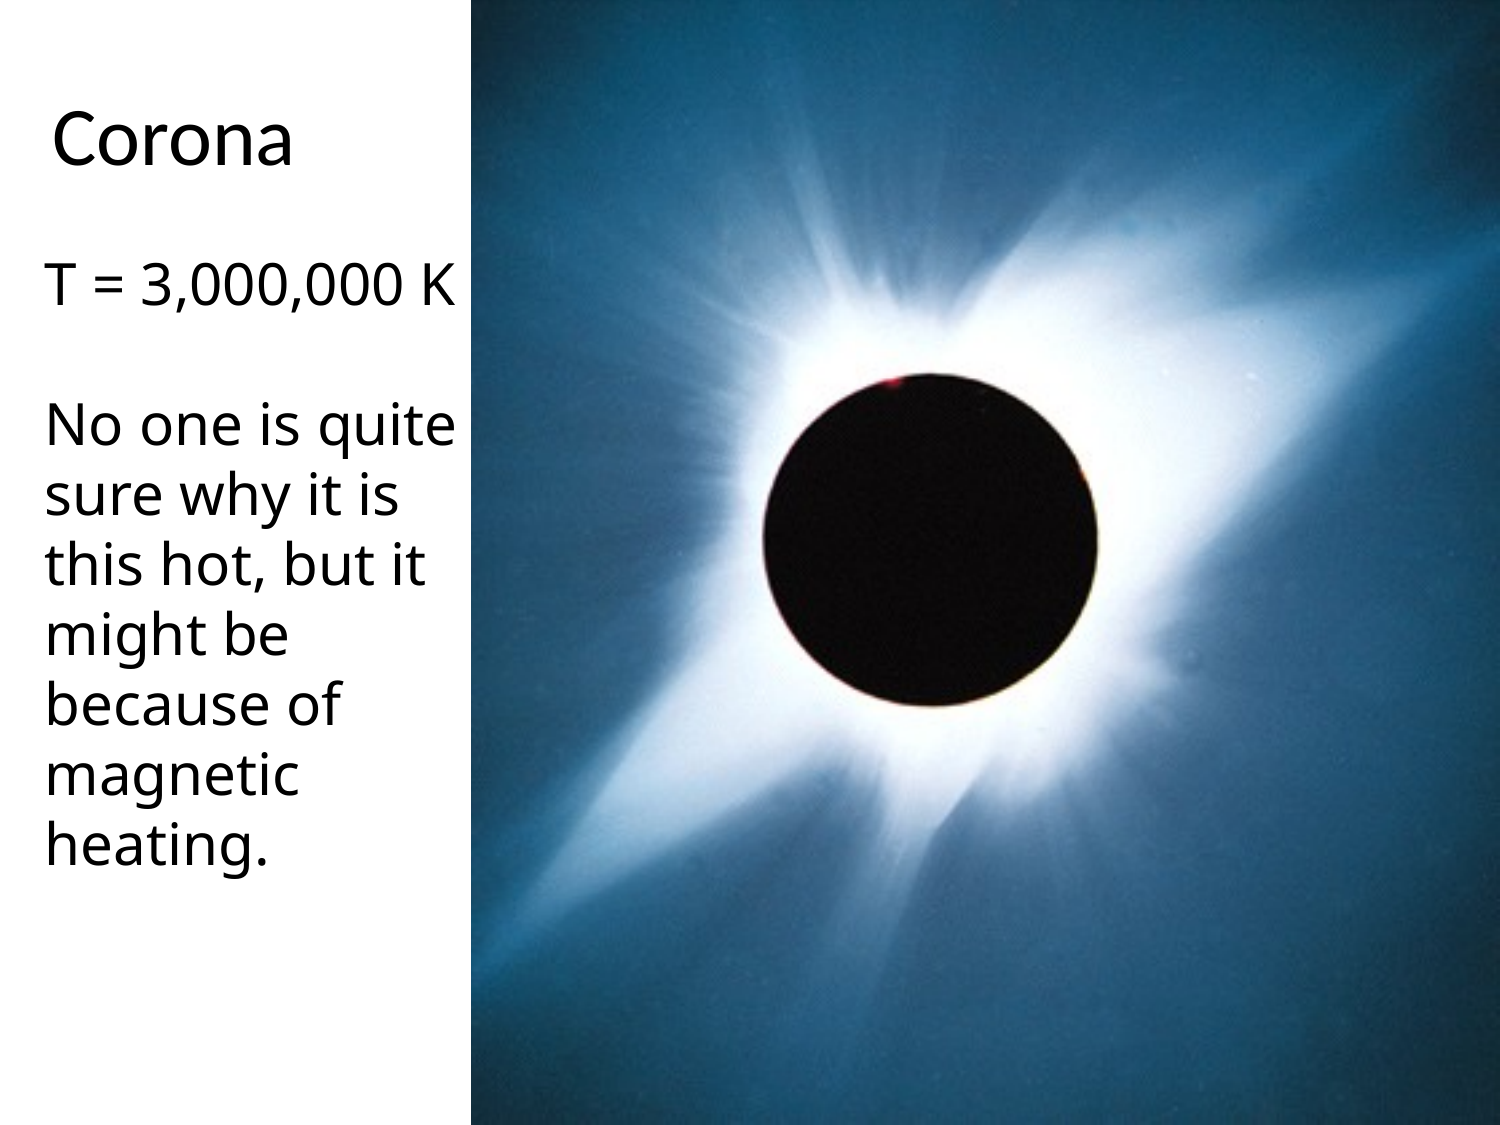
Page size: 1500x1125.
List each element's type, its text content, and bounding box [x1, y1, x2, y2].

text_box T = 3,000,000 K No one is quite sure why it is this hot, but it might be because of magnetic heating. [29, 239, 485, 885]
text_box Corona [37, 75, 475, 190]
picture [471, 0, 1500, 1125]
